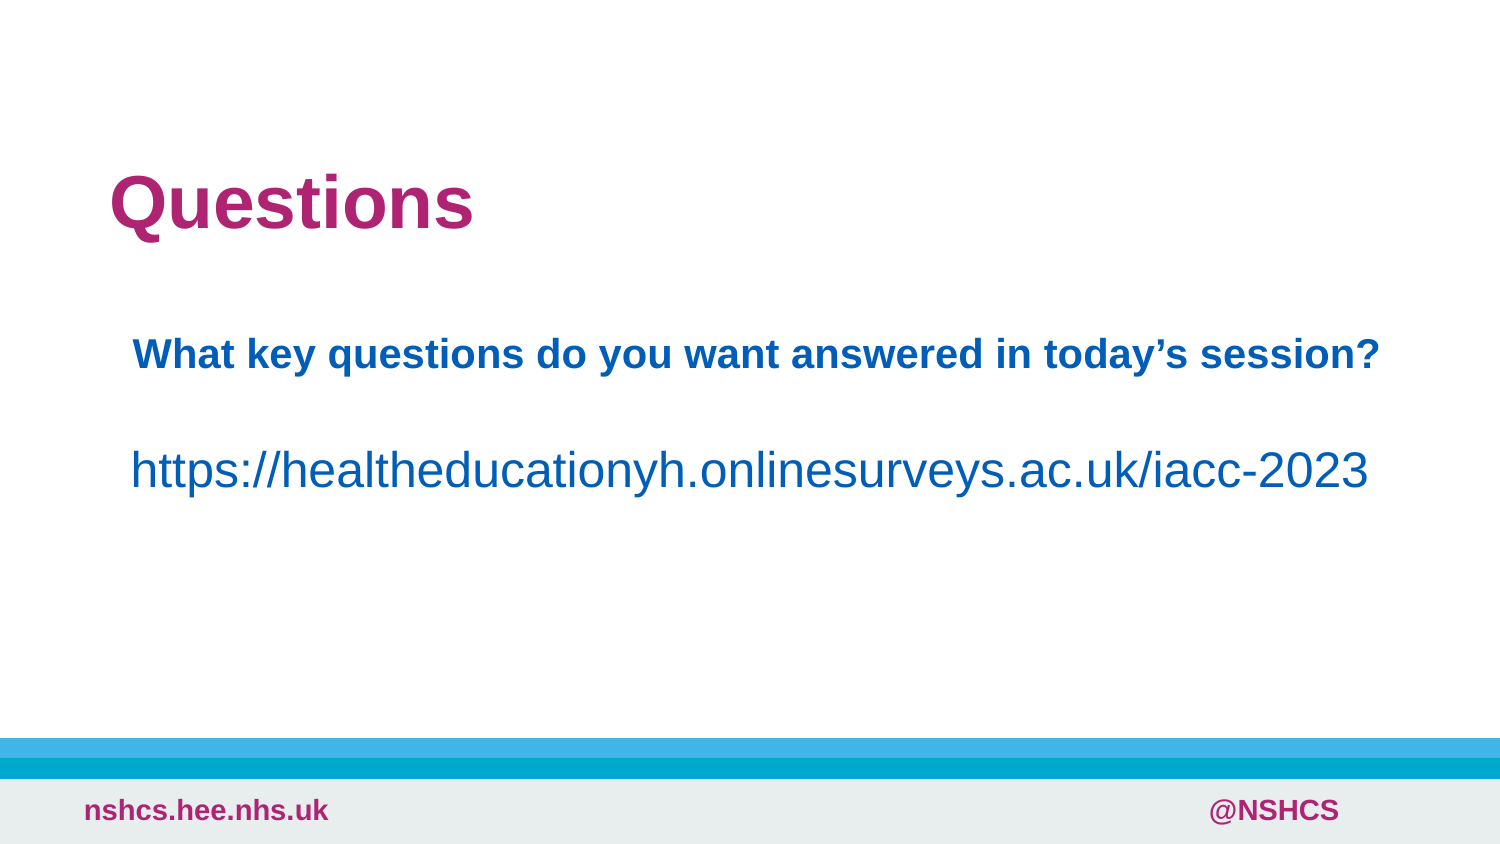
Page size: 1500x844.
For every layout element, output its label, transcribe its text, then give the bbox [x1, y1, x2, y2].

text_box What key questions do you want answered in today’s session? https://healtheducationyh.onlinesurveys.ac.uk/iacc-2023 [115, 319, 1426, 603]
title Questions [94, 143, 1065, 266]
